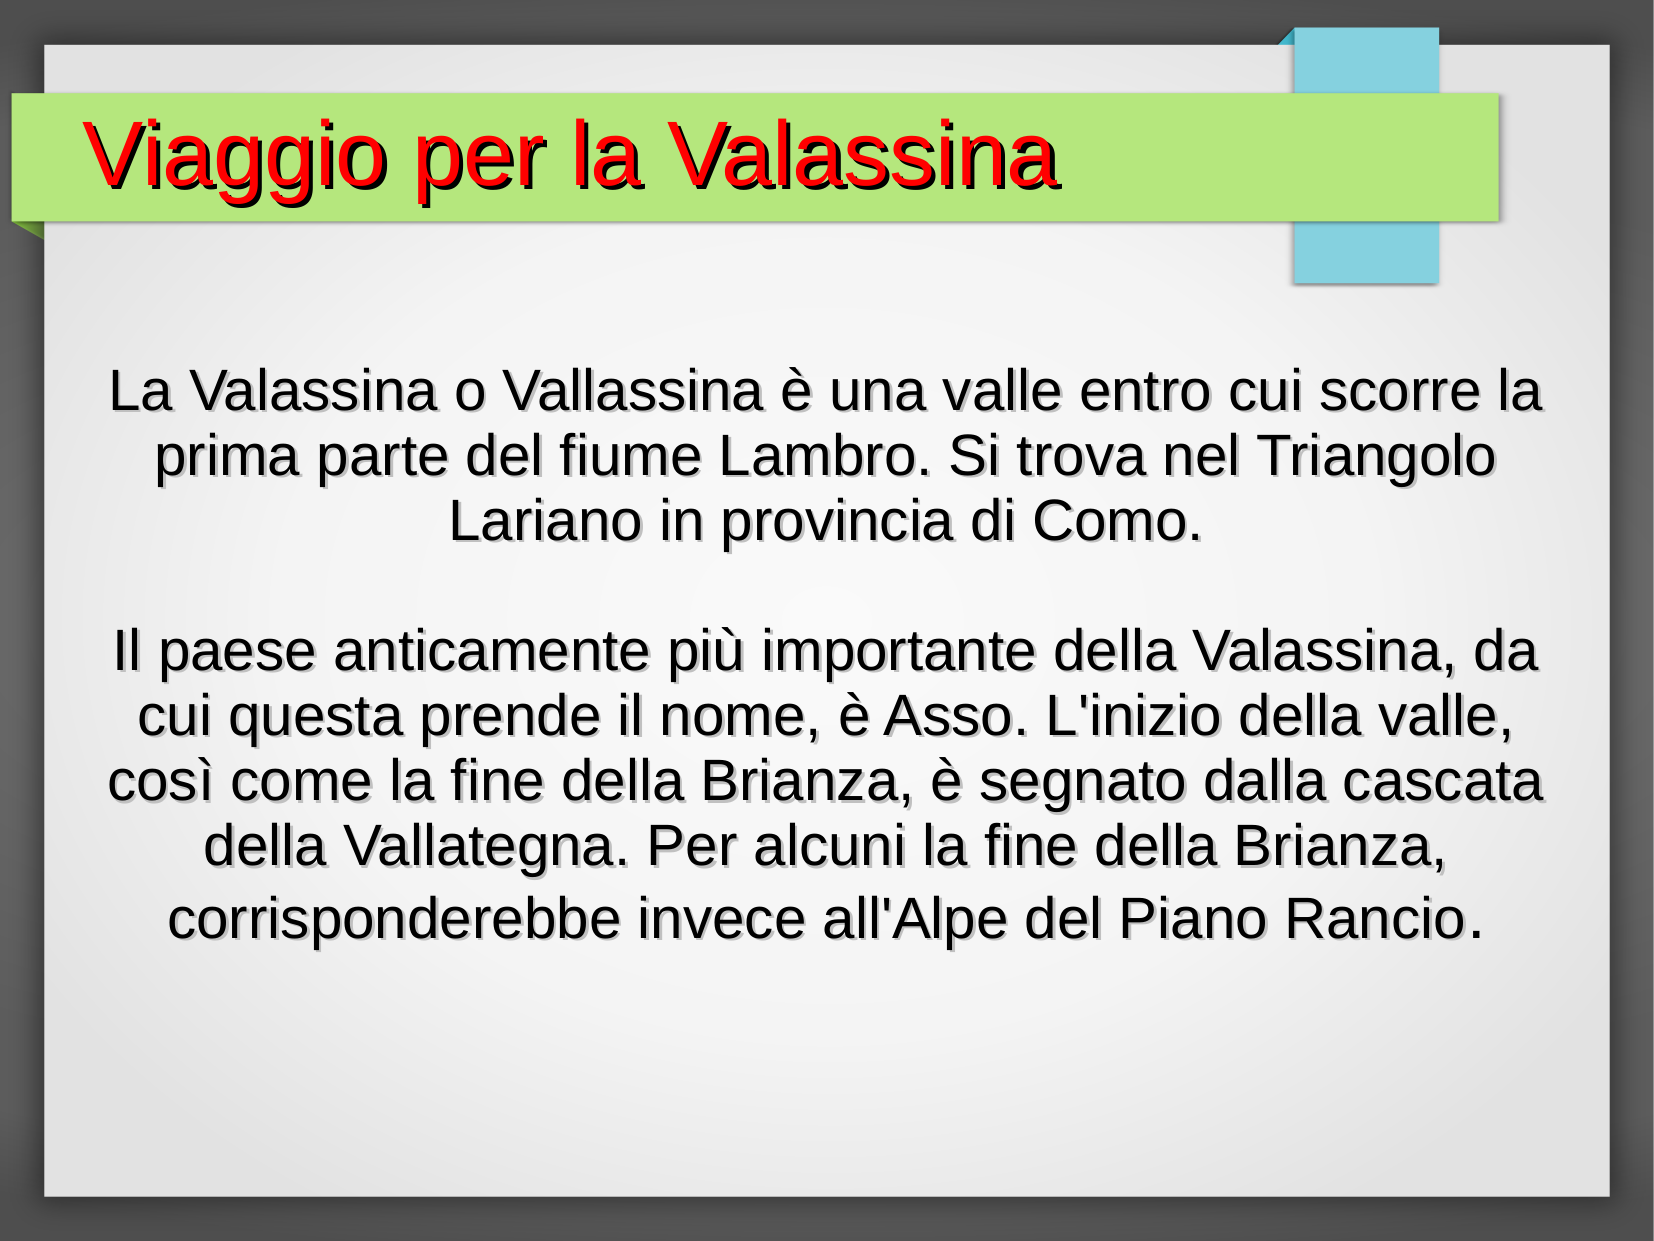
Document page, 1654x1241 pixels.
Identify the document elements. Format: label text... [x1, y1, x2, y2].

title Viaggio per la Valassina [82, 94, 1264, 213]
picture [0, 0, 1654, 1241]
subtitle La Valassina o Vallassina è una valle entro cui scorre la prima parte del fiume Lambro. Si trova nel Triangolo Lariano in provincia di Como. Il paese anticamente più importante della Valassina, da cui questa prende il nome, è Asso. L'inizio della valle, così come la fine della Brianza, è segnato dalla cascata della Vallategna. Per alcuni la fine della Brianza, corrisponderebbe invece all'Alpe del Piano Rancio. [82, 295, 1571, 1015]
